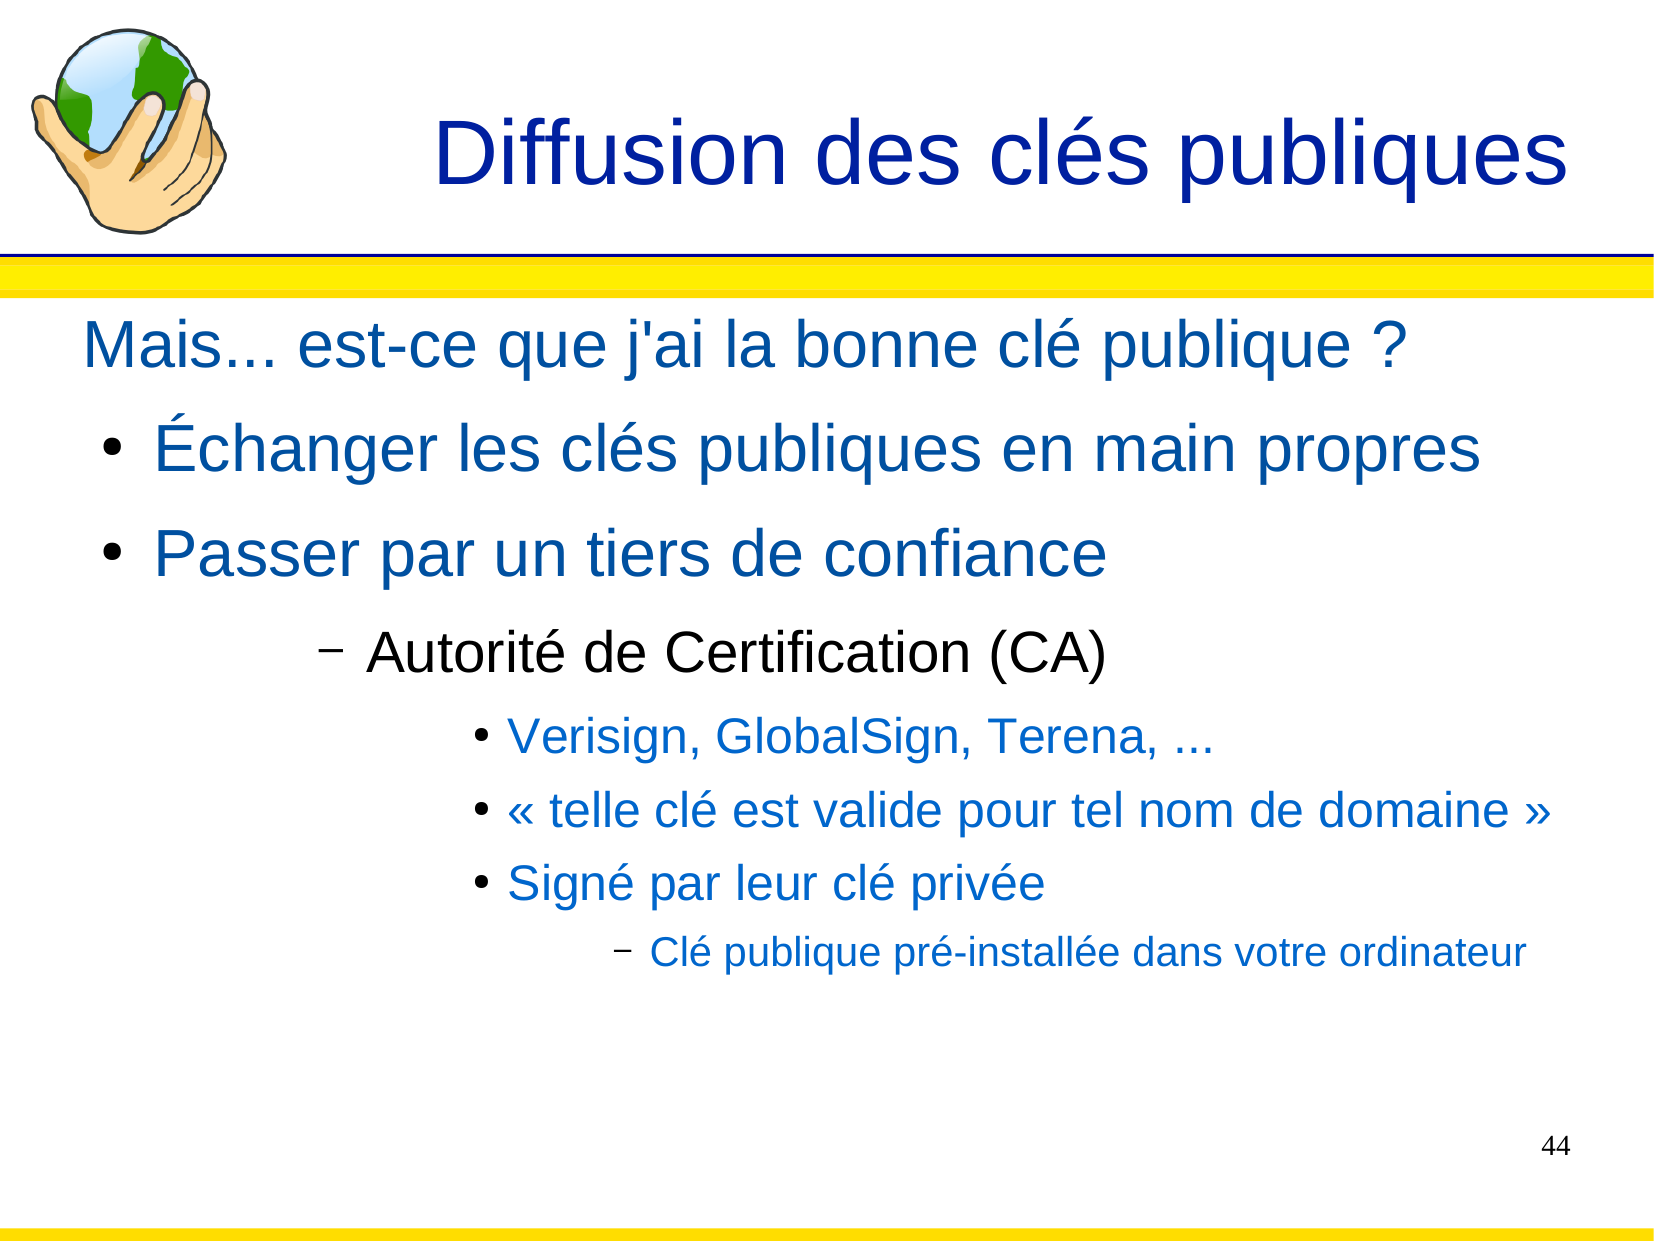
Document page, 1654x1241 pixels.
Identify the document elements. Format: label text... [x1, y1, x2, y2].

picture [11, 14, 246, 248]
title Diffusion des clés publiques [372, 49, 1571, 257]
list Mais... est-ce que j'ai la bonne clé publique ? Échanger les clés publiques en main propres Passer par un tiers de confiance Autorité de Certification (CA) Verisign, GlobalSign, Terena, ... « telle clé est valide pour tel nom de domaine » Signé par leur clé privée Clé publique pré-installée dans votre ordinateur [82, 307, 1571, 1126]
